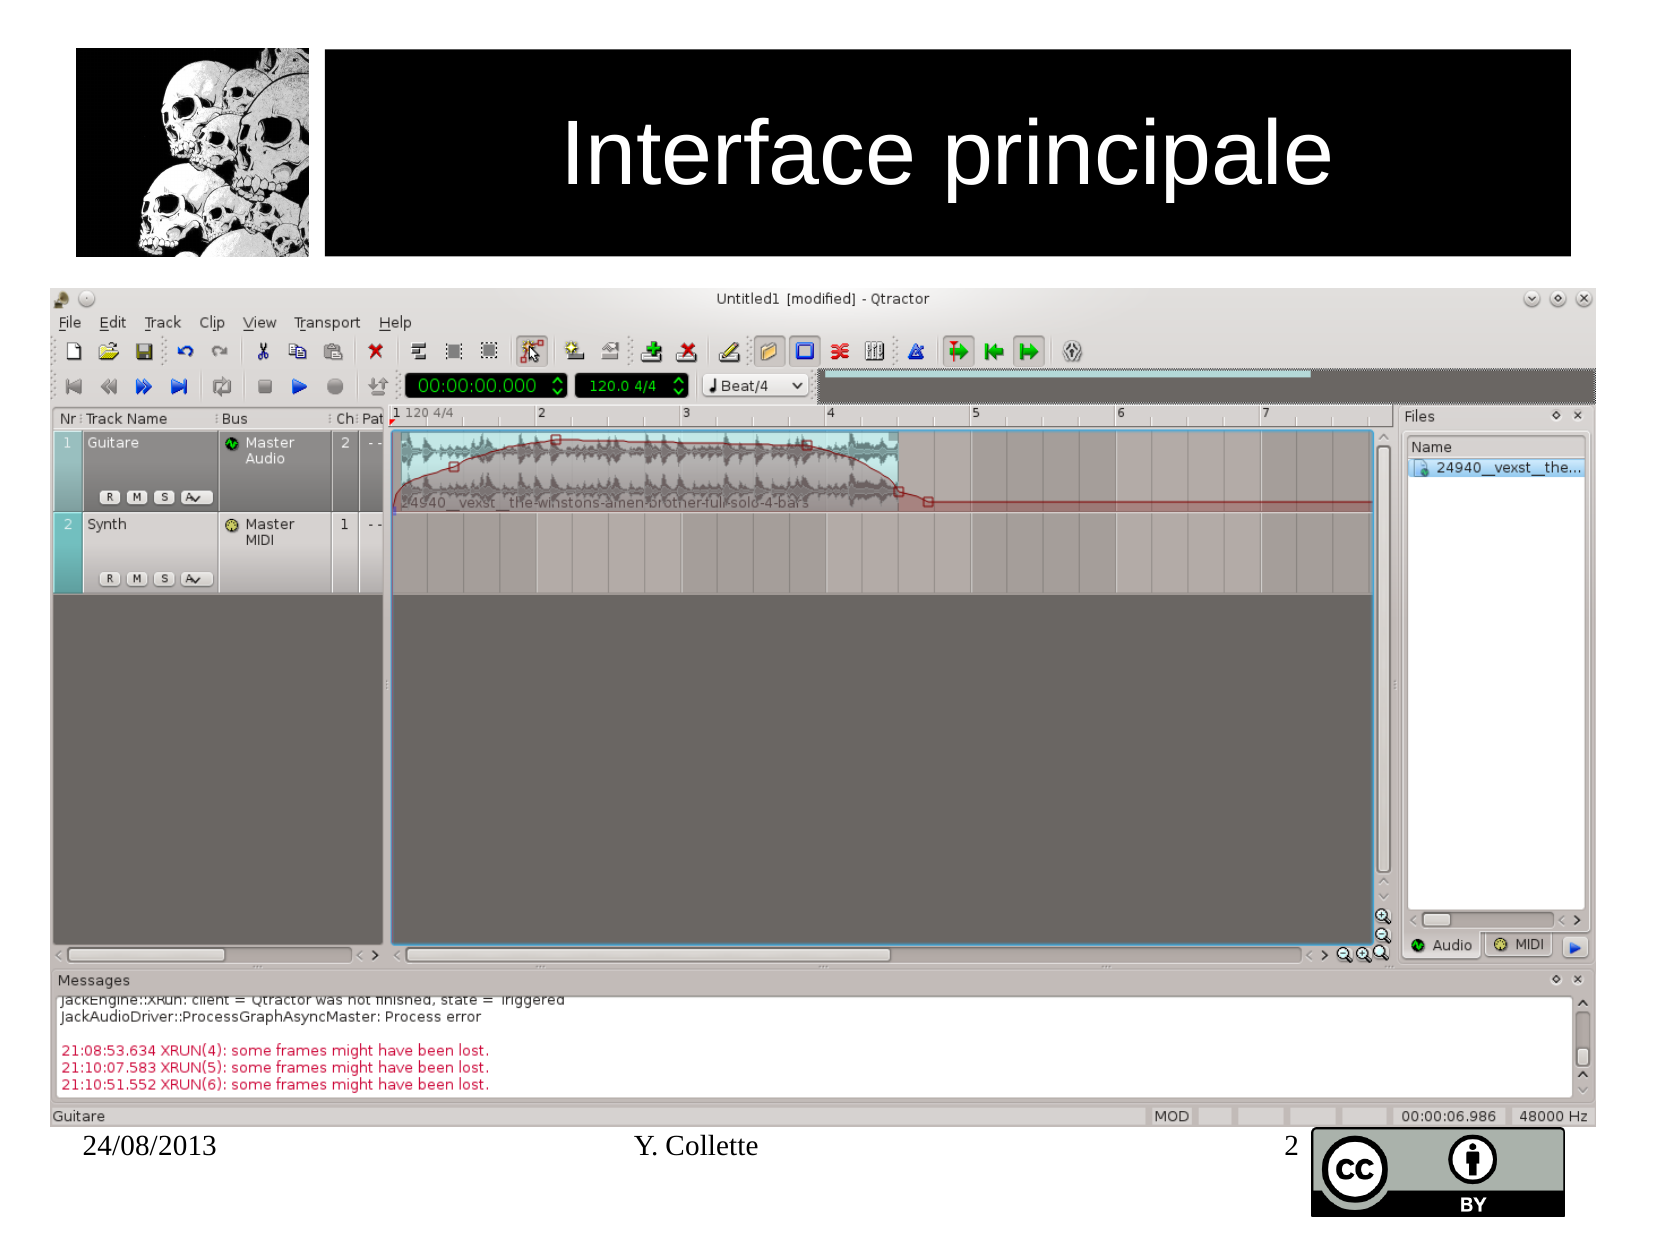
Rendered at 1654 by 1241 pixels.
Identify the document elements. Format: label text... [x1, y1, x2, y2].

picture [76, 48, 309, 257]
title Interface principale [324, 49, 1571, 257]
picture [50, 288, 1596, 1217]
